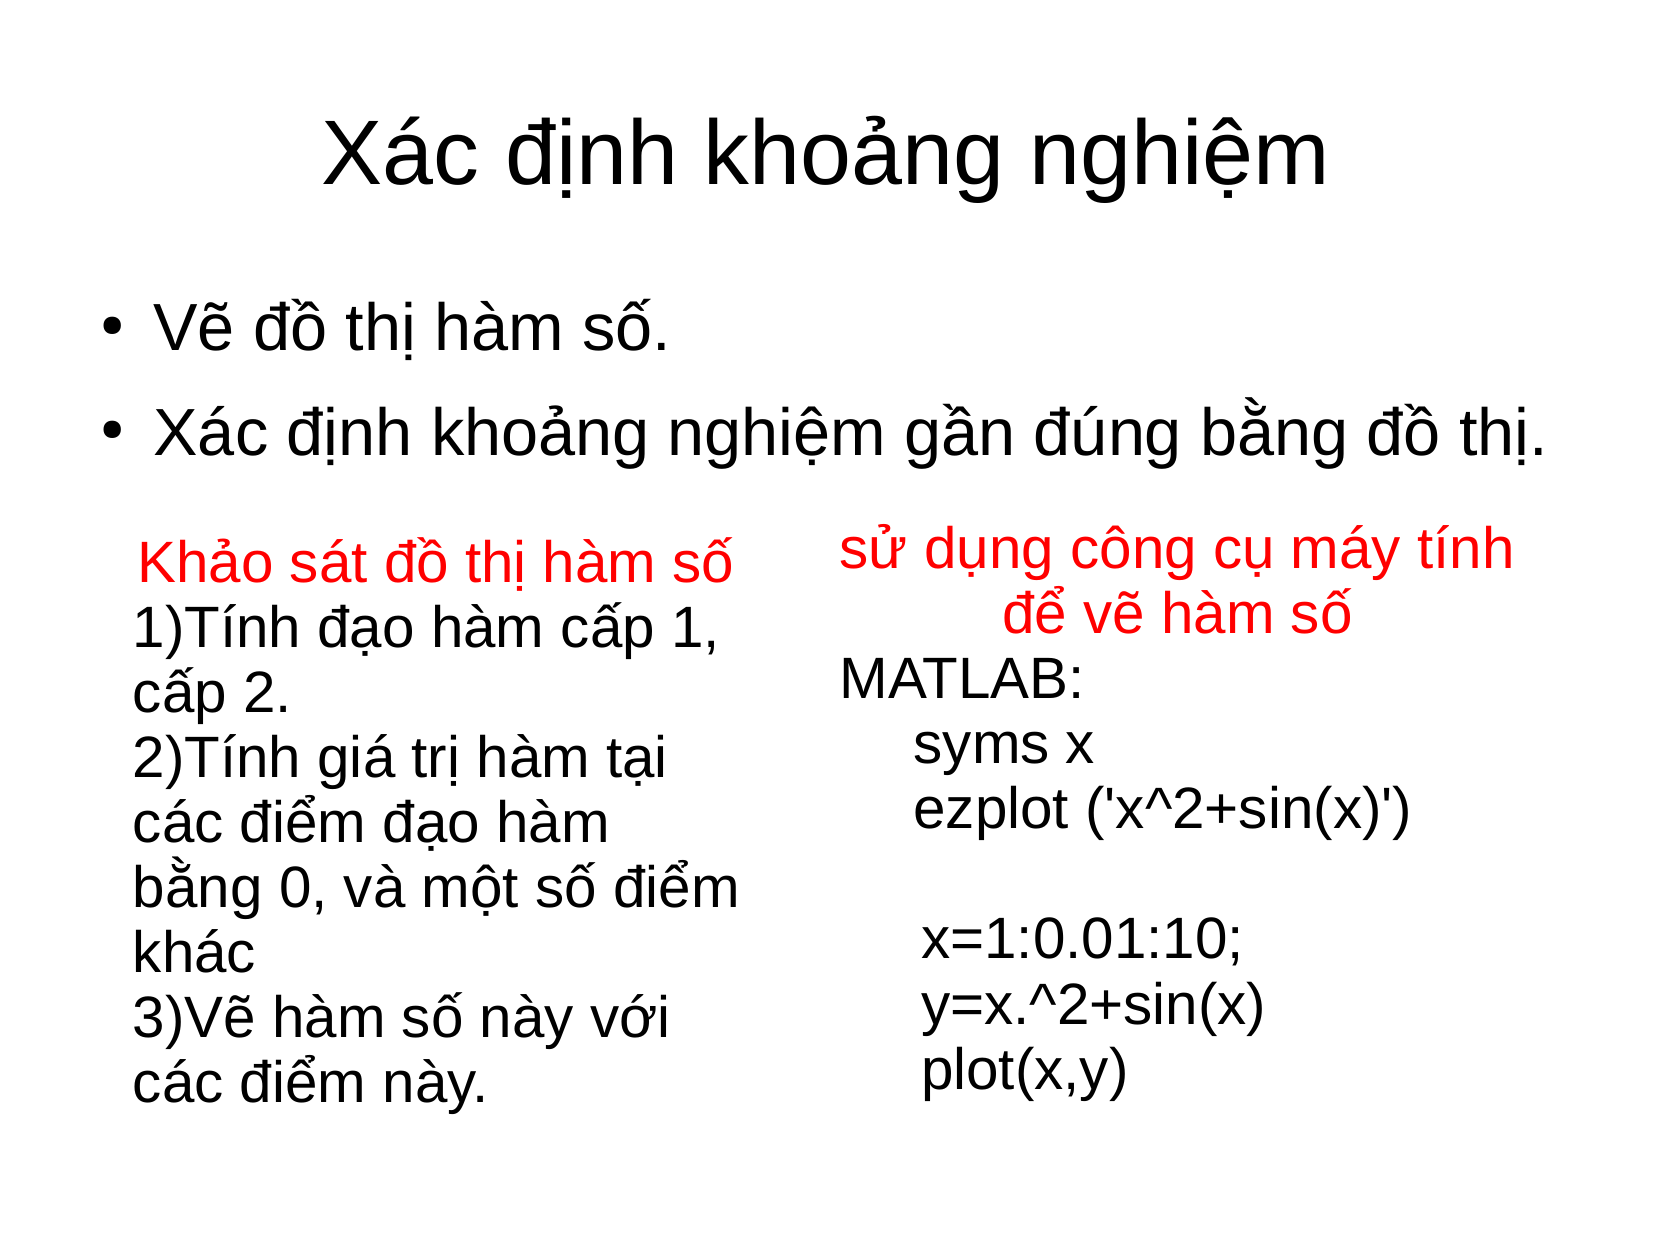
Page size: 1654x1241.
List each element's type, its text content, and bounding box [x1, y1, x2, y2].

list Vẽ đồ thị hàm số. Xác định khoảng nghiệm gần đúng bằng đồ thị. [82, 290, 1625, 502]
text_box sử dụng công cụ máy tính để vẽ hàm số MATLAB: syms x ezplot ('x^2+sin(x)') x=1:0.01:10; y=x.^2+sin(x) plot(x,y) [825, 508, 1595, 1174]
title Xác định khoảng nghiệm [82, 49, 1571, 257]
text_box Khảo sát đồ thị hàm số Tính đạo hàm cấp 1, cấp 2. Tính giá trị hàm tại các điểm đạo hàm bằng 0, và một số điểm khác Vẽ hàm số này với các điểm này. [118, 522, 768, 1123]
